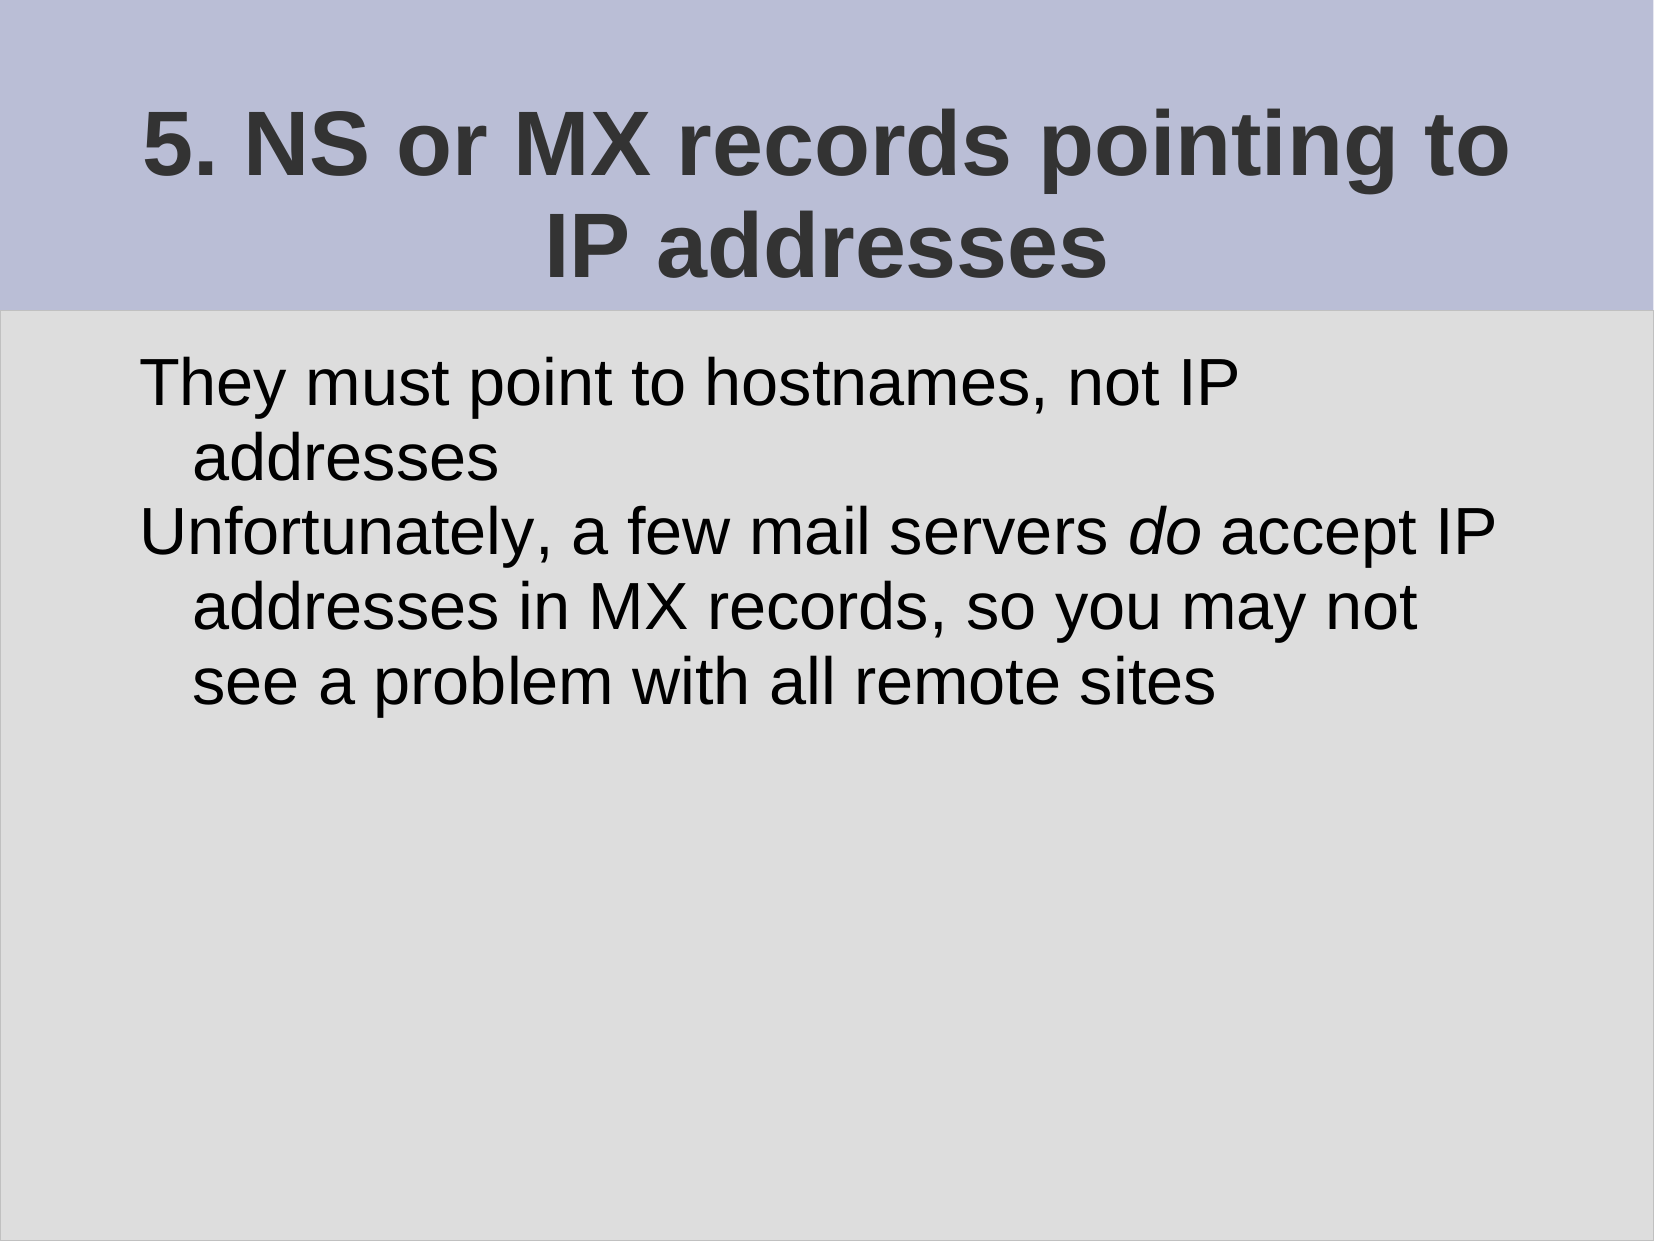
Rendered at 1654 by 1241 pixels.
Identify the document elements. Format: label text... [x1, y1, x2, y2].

title 5. NS or MX records pointing to IP addresses [121, 89, 1534, 301]
list They must point to hostnames, not IP addresses Unfortunately, a few mail servers do accept IP addresses in MX records, so you may not see a problem with all remote sites [121, 344, 1534, 1127]
